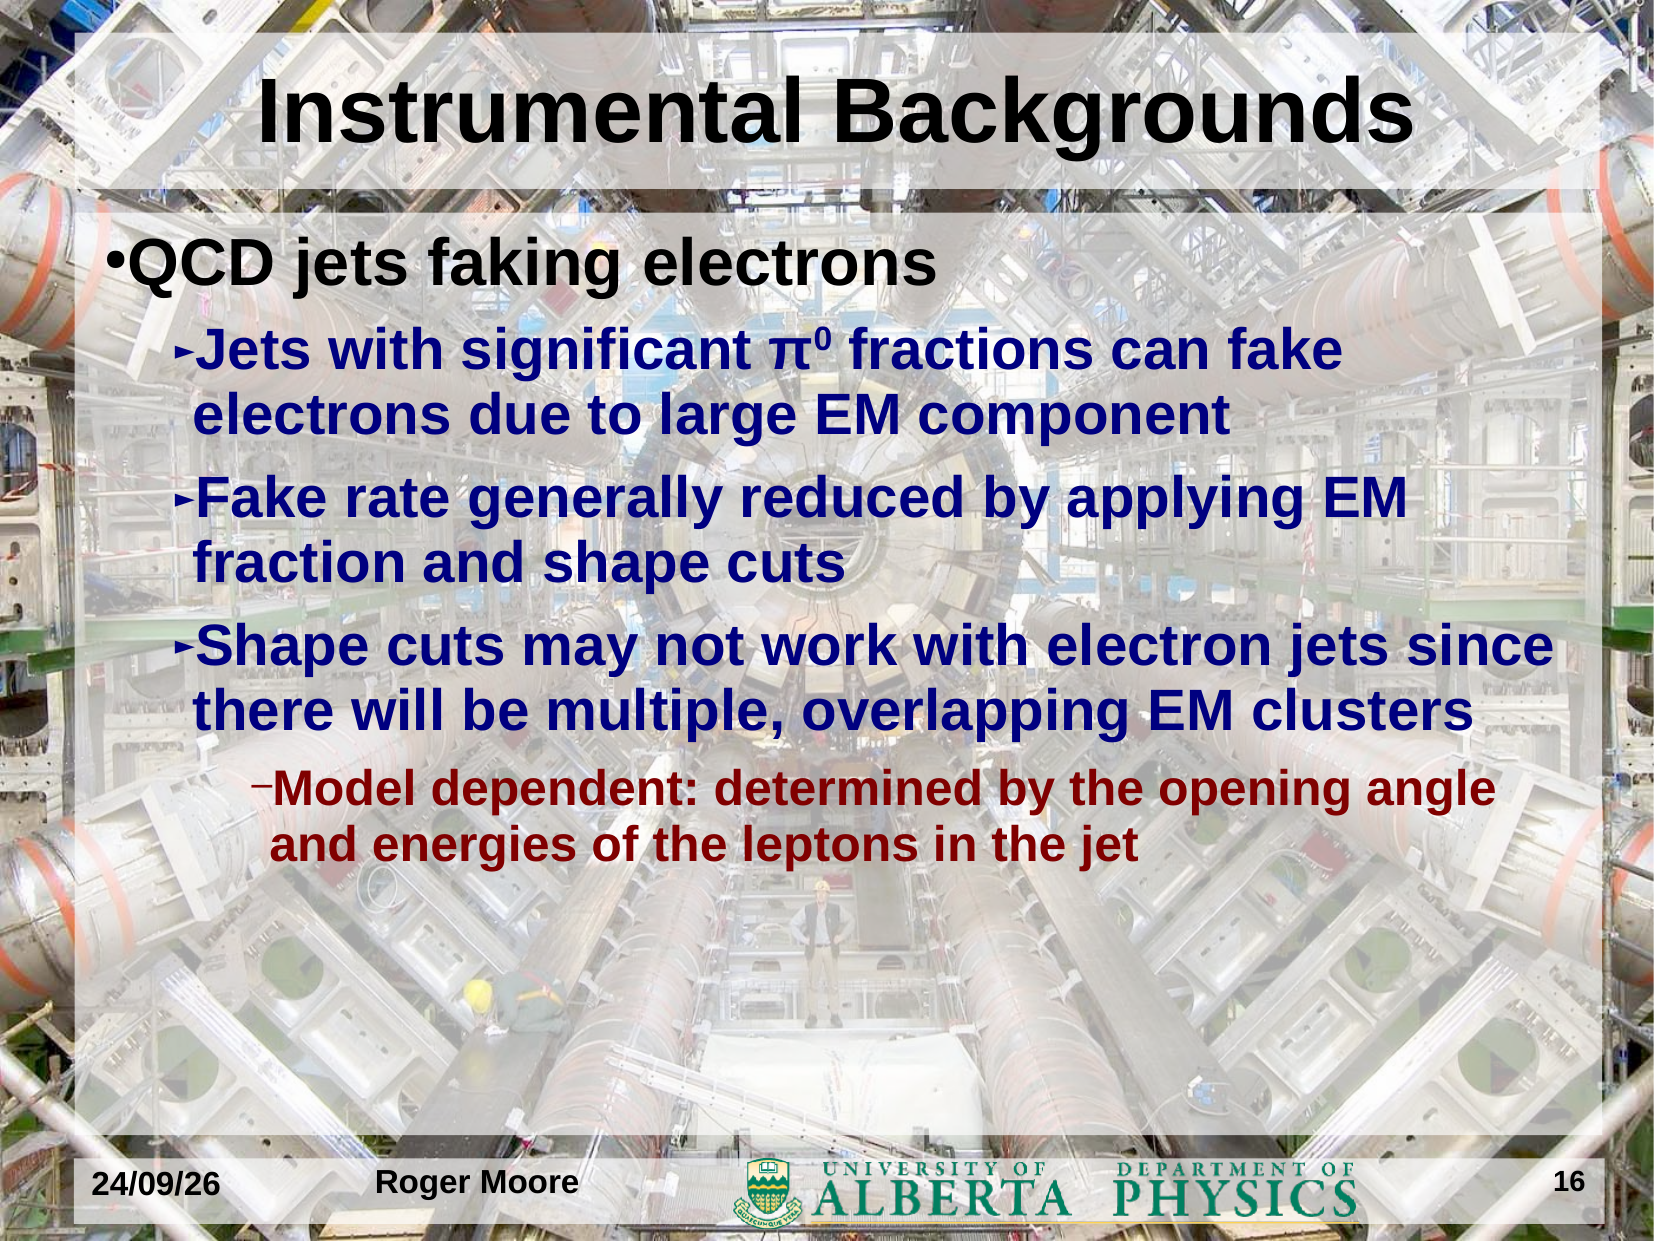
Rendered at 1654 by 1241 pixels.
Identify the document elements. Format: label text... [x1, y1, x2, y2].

picture [0, 0, 1654, 1241]
list QCD jets faking electrons Jets with significant π0 fractions can fake electrons due to large EM component Fake rate generally reduced by applying EM fraction and shape cuts Shape cuts may not work with electron jets since there will be multiple, overlapping EM clusters Model dependent: determined by the opening angle and energies of the leptons in the jet [74, 212, 1603, 1136]
title Instrumental Backgrounds [74, 32, 1600, 189]
